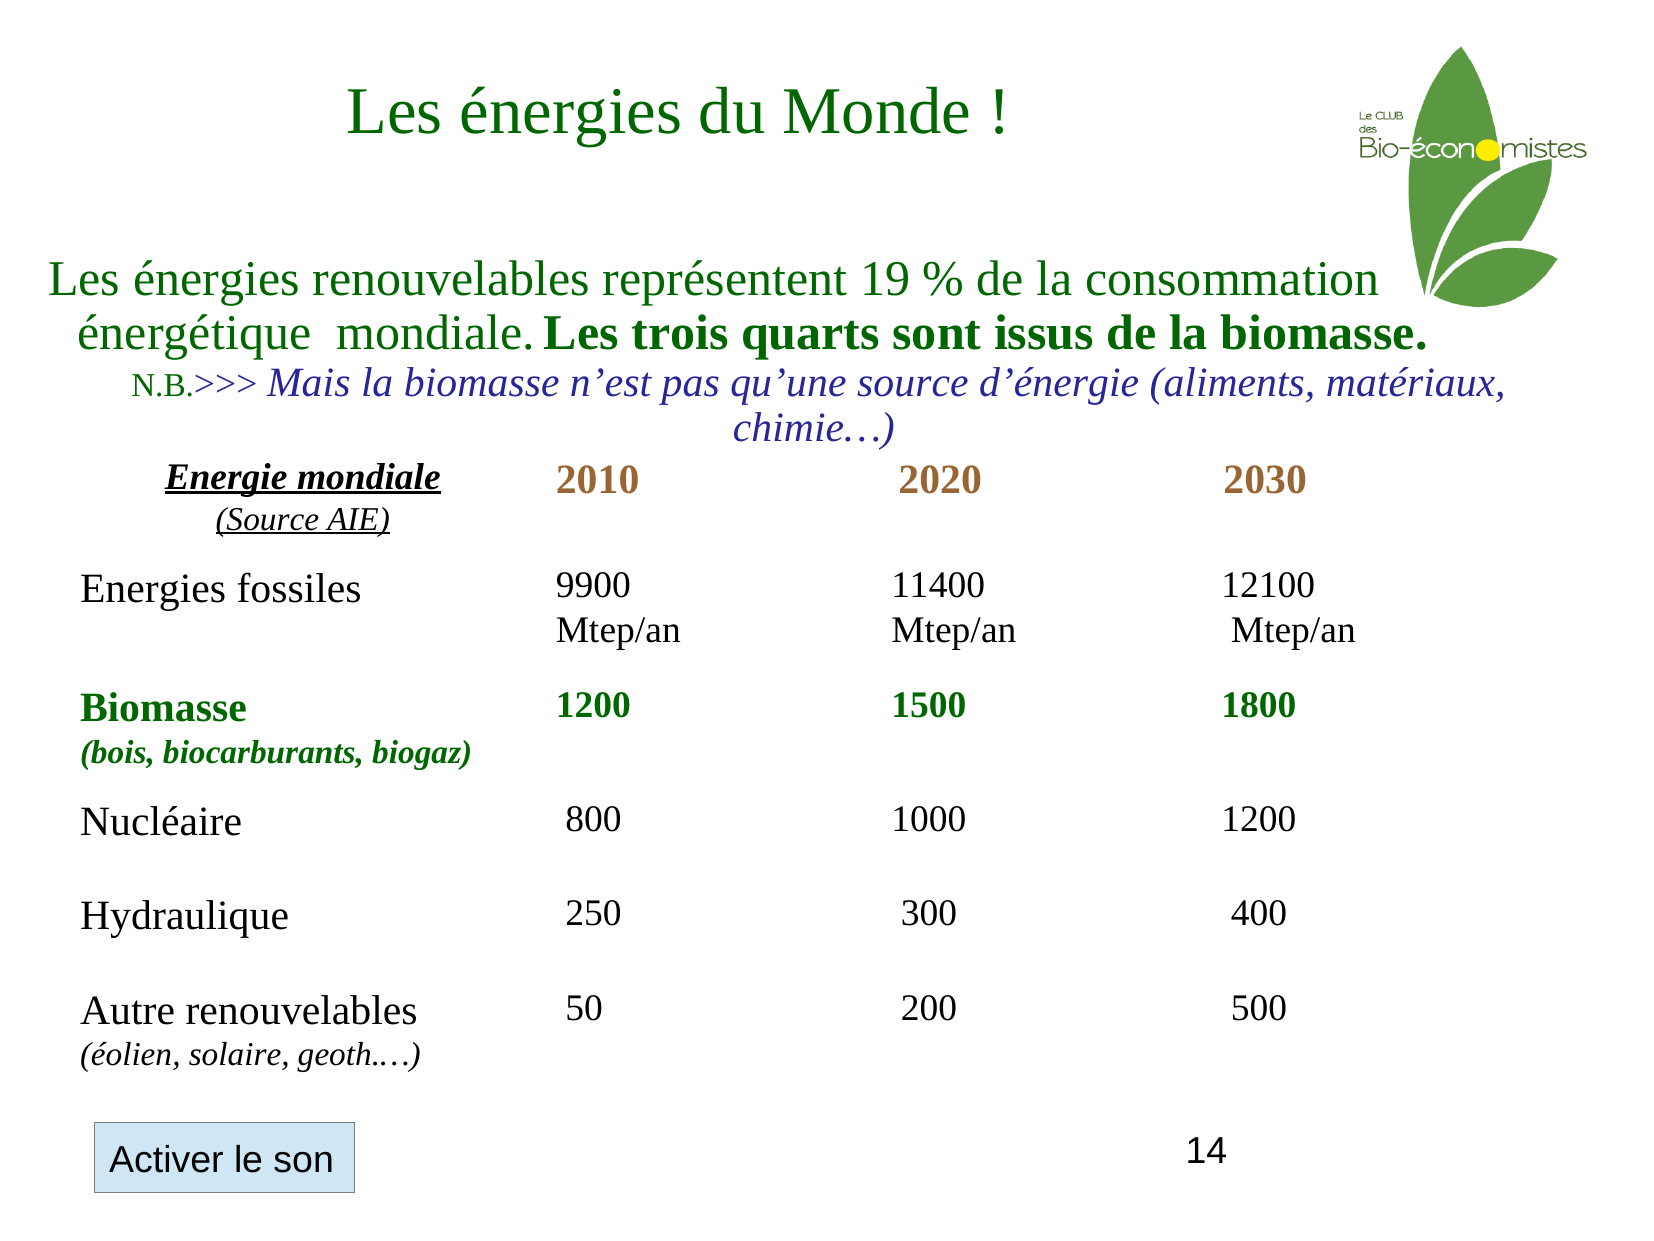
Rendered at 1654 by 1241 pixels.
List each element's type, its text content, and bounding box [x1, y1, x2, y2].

table_header Energie mondiale (Source AIE) [65, 444, 541, 553]
table_header 2020 [810, 444, 1187, 553]
table_cell 1200 [1187, 786, 1565, 880]
table_cell 1000 [810, 786, 1187, 880]
table_cell 400 [1187, 880, 1565, 975]
table_cell 200 [810, 975, 1187, 1089]
table_cell Autre renouvelables (éolien, solaire, geoth.…) [65, 975, 541, 1089]
table_cell 250 [541, 880, 810, 975]
picture [1358, 29, 1606, 325]
table_cell 1500 [810, 672, 1187, 786]
text_box Les énergies du Monde ! [0, 24, 1359, 195]
table_cell 300 [810, 880, 1187, 975]
table_cell 800 [541, 786, 810, 880]
table_cell 11400 Mtep/an [810, 553, 1187, 672]
text_box <numéro> [1185, 1129, 1560, 1204]
table_header 2010 [541, 444, 810, 553]
table_cell Hydraulique [65, 880, 541, 975]
text_box Activer le son [94, 1122, 355, 1193]
text_box Les énergies renouvelables représentent 19 % de la consommation énergétique mondiale. Les trois quarts sont issus de la biomasse. N.B.>>> Mais la biomasse n’est pas qu’une source d’énergie (aliments, matériaux, chimie…) [33, 245, 1605, 945]
table_cell 9900 Mtep/an [541, 553, 810, 672]
table_cell 500 [1187, 975, 1565, 1089]
table_cell 50 [541, 975, 810, 1089]
table_cell Nucléaire [65, 786, 541, 880]
table_cell 1200 [541, 672, 810, 786]
table_header 2030 [1187, 444, 1565, 553]
table_cell 1800 [1187, 672, 1565, 786]
table_cell Energies fossiles [65, 553, 541, 672]
table_cell 12100 Mtep/an [1187, 553, 1565, 672]
table_cell Biomasse (bois, biocarburants, biogaz) [65, 672, 541, 786]
